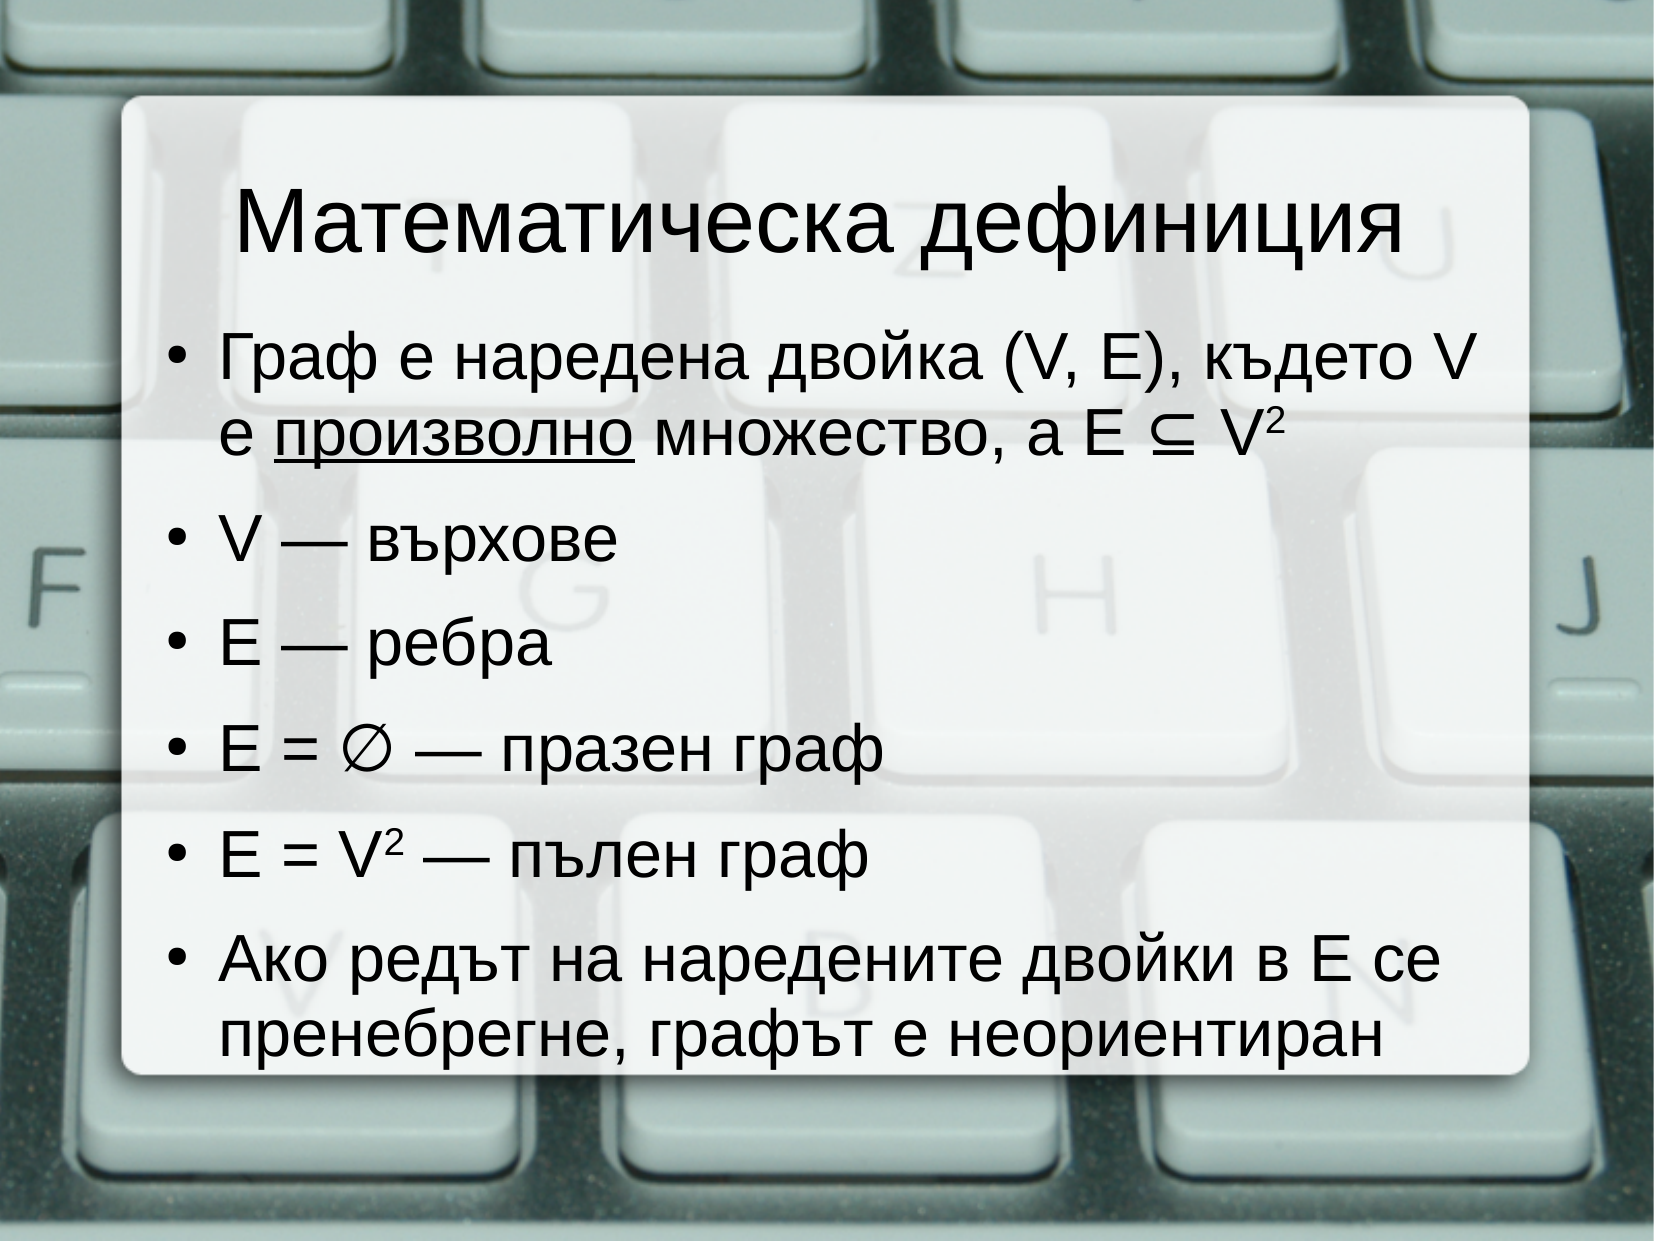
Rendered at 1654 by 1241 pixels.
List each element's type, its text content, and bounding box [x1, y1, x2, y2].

list Граф e наредена двойка (V, E), където V е произволно множество, а E ⊆ V2 V — върхове Е — ребра Е = ∅ — празен граф E = V2 — пълен граф Ако редът на наредените двойки в E се пренебрегне, графът е неориентиран [147, 318, 1506, 1071]
picture [0, 0, 1654, 1241]
title Математическа дефиниция [135, 117, 1506, 325]
